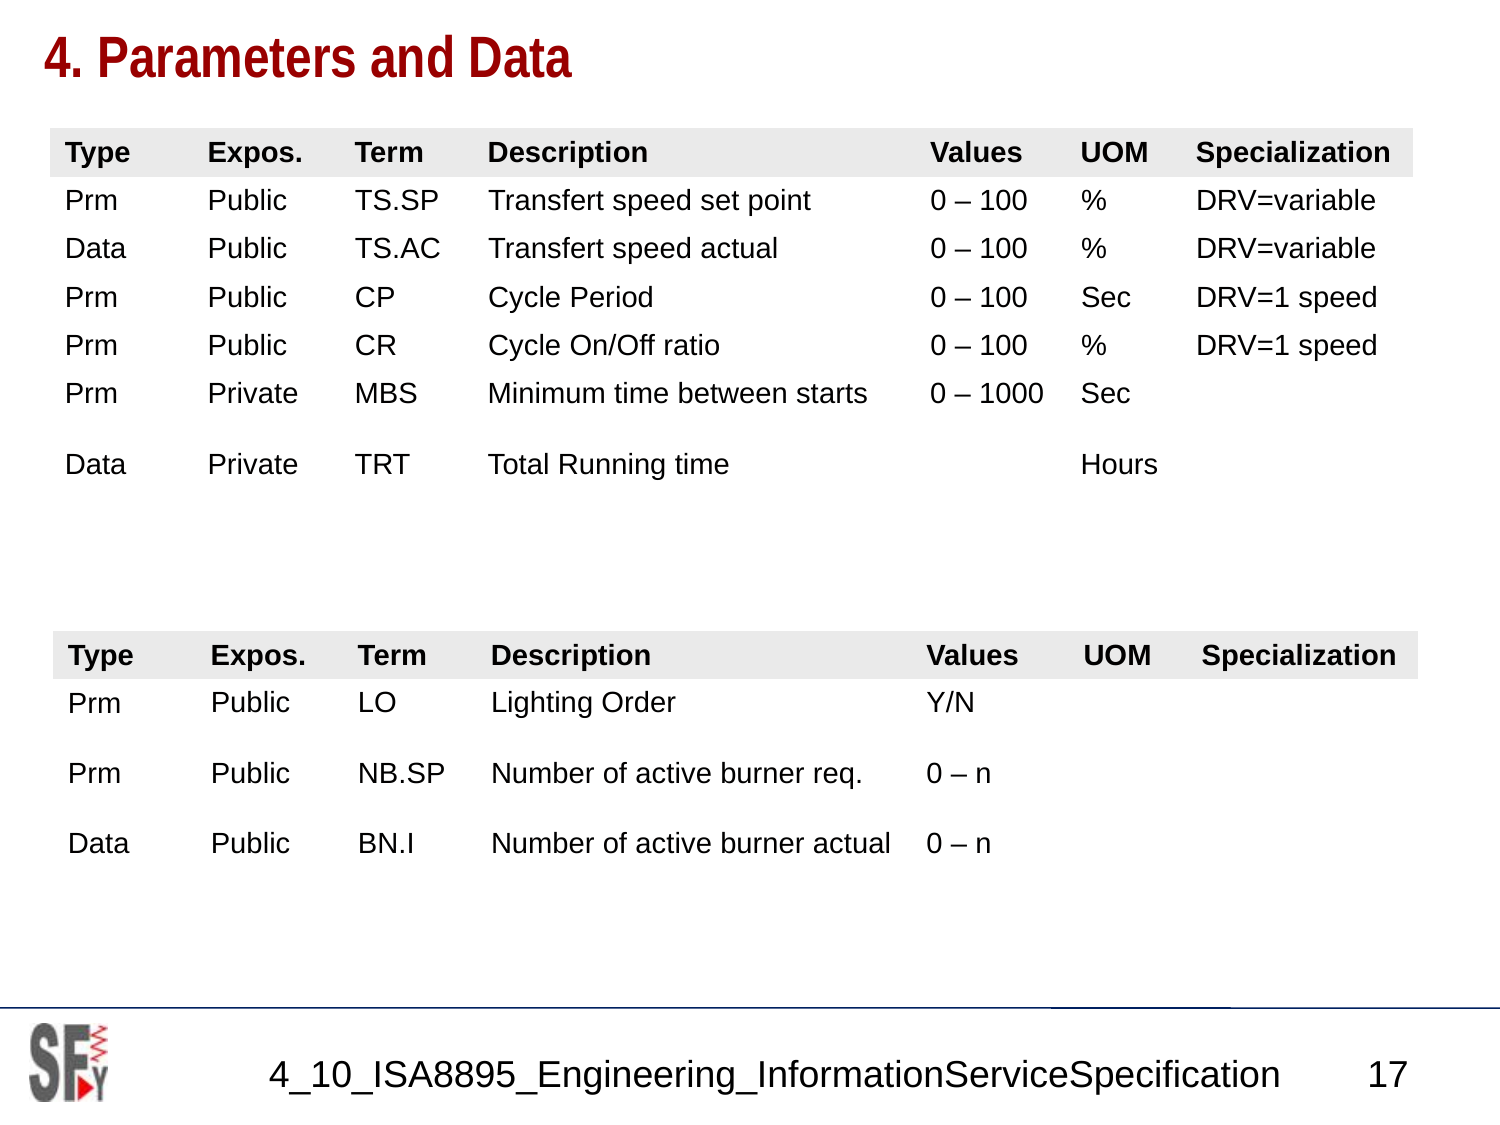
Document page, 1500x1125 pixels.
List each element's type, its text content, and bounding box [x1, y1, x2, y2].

table_header Values [912, 631, 1069, 679]
table_cell Minimum time between starts [473, 369, 915, 440]
table_header Description [476, 631, 912, 679]
table_cell Public [196, 749, 343, 820]
table_cell LO [343, 679, 476, 749]
table_cell Public [193, 177, 340, 225]
table_cell Private [193, 440, 340, 511]
table_header Specialization [1187, 631, 1418, 679]
table_cell TS.AC [340, 225, 473, 273]
table_header Expos. [196, 631, 343, 679]
table_cell 0 – 1000 [915, 369, 1066, 440]
table_cell 0 – n [912, 749, 1069, 820]
table_header UOM [1066, 128, 1181, 177]
table_header Type [53, 631, 196, 679]
table_cell [1187, 749, 1418, 820]
table_cell % [1066, 225, 1181, 273]
table_cell [1069, 820, 1187, 890]
picture [29, 1023, 108, 1102]
table_cell Public [193, 321, 340, 369]
table_cell [1181, 440, 1413, 511]
table_cell Prm [53, 749, 196, 820]
table_cell Total Running time [473, 440, 915, 511]
table_cell DRV=variable [1181, 225, 1413, 273]
table_cell % [1066, 177, 1181, 225]
table_cell Data [53, 820, 196, 890]
table_header Specialization [1181, 128, 1413, 177]
table_cell Transfert speed set point [473, 177, 915, 225]
table_cell [915, 440, 1066, 511]
table_cell Prm [50, 369, 193, 440]
table_cell DRV=variable [1181, 177, 1413, 225]
table_cell Sec [1066, 273, 1181, 321]
table_header Description [473, 128, 915, 177]
table_cell Prm [50, 177, 193, 225]
table_cell Public [193, 273, 340, 321]
table_header UOM [1069, 631, 1187, 679]
table_header Term [340, 128, 473, 177]
table_cell DRV=1 speed [1181, 273, 1413, 321]
table_cell Hours [1066, 440, 1181, 511]
table_cell TS.SP [340, 177, 473, 225]
table_cell Prm [50, 321, 193, 369]
table_cell Cycle Period [473, 273, 915, 321]
slide_number <numéro> [1352, 1034, 1490, 1103]
table_cell DRV=1 speed [1181, 321, 1413, 369]
table_header Term [343, 631, 476, 679]
table_cell TRT [340, 440, 473, 511]
table_cell Sec [1066, 369, 1181, 440]
table_header Expos. [193, 128, 340, 177]
table_cell 0 – 100 [915, 177, 1066, 225]
table_cell Prm [50, 273, 193, 321]
table_cell 0 – 100 [915, 225, 1066, 273]
table_cell Data [50, 440, 193, 511]
table_cell Data [50, 225, 193, 273]
table_cell CR [340, 321, 473, 369]
table_cell NB.SP [343, 749, 476, 820]
table_cell [1187, 820, 1418, 890]
table_cell Prm [53, 679, 196, 749]
table_cell Public [193, 225, 340, 273]
table_cell 0 – n [912, 820, 1069, 890]
table_cell Transfert speed actual [473, 225, 915, 273]
table_header Type [50, 128, 193, 177]
table_cell BN.I [343, 820, 476, 890]
table_cell Number of active burner req. [476, 749, 912, 820]
table_cell Cycle On/Off ratio [473, 321, 915, 369]
table_cell Public [196, 820, 343, 890]
table_cell MBS [340, 369, 473, 440]
table_cell [1069, 749, 1187, 820]
table_cell Y/N [912, 679, 1069, 749]
table_cell 0 – 100 [915, 321, 1066, 369]
table_cell [1187, 679, 1418, 749]
table_cell Lighting Order [476, 679, 912, 749]
table_cell 0 – 100 [915, 273, 1066, 321]
title 4. Parameters and Data [29, 12, 1471, 138]
table_cell % [1066, 321, 1181, 369]
table_cell [1181, 369, 1413, 440]
table_cell [1069, 679, 1187, 749]
table_header Values [915, 128, 1066, 177]
table_cell Public [196, 679, 343, 749]
table_cell Number of active burner actual [476, 820, 912, 890]
footer 4_10_ISA8895_Engineering_InformationServiceSpecification [253, 1034, 1336, 1103]
table_cell CP [340, 273, 473, 321]
table_cell Private [193, 369, 340, 440]
